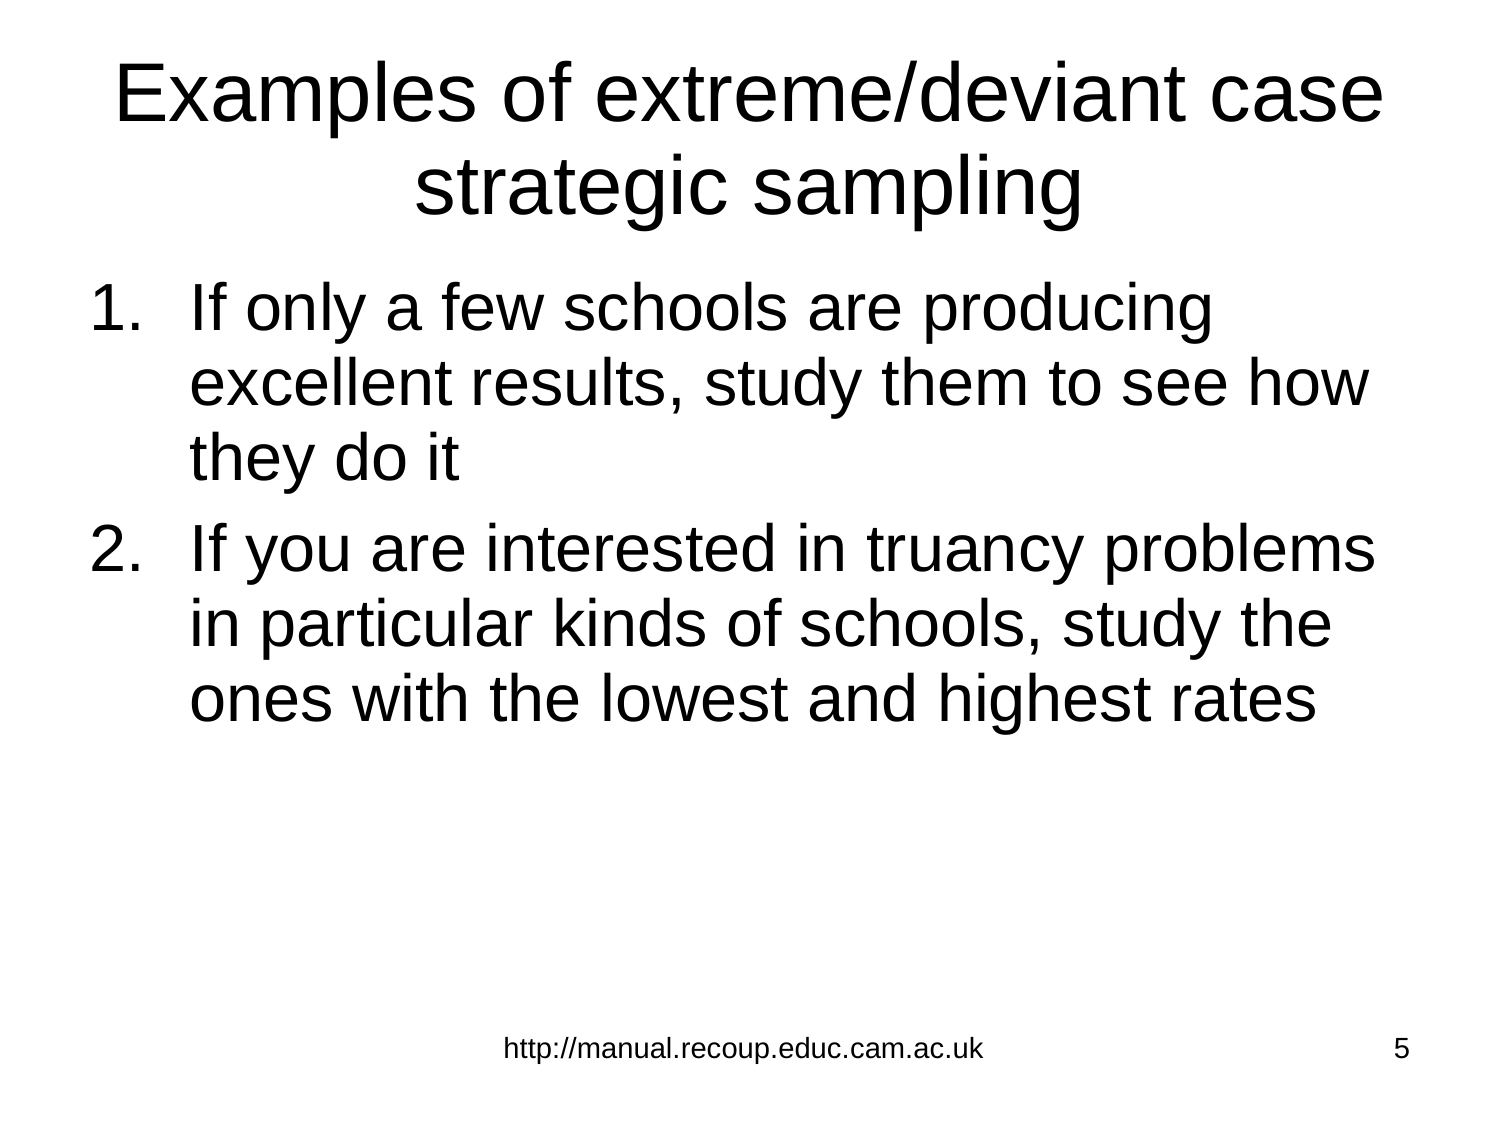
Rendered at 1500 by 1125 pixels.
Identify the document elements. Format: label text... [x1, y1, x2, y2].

list If only a few schools are producing excellent results, study them to see how they do it If you are interested in truancy problems in particular kinds of schools, study the ones with the lowest and highest rates [75, 262, 1426, 1006]
title Examples of extreme/deviant case strategic sampling [75, 31, 1426, 247]
